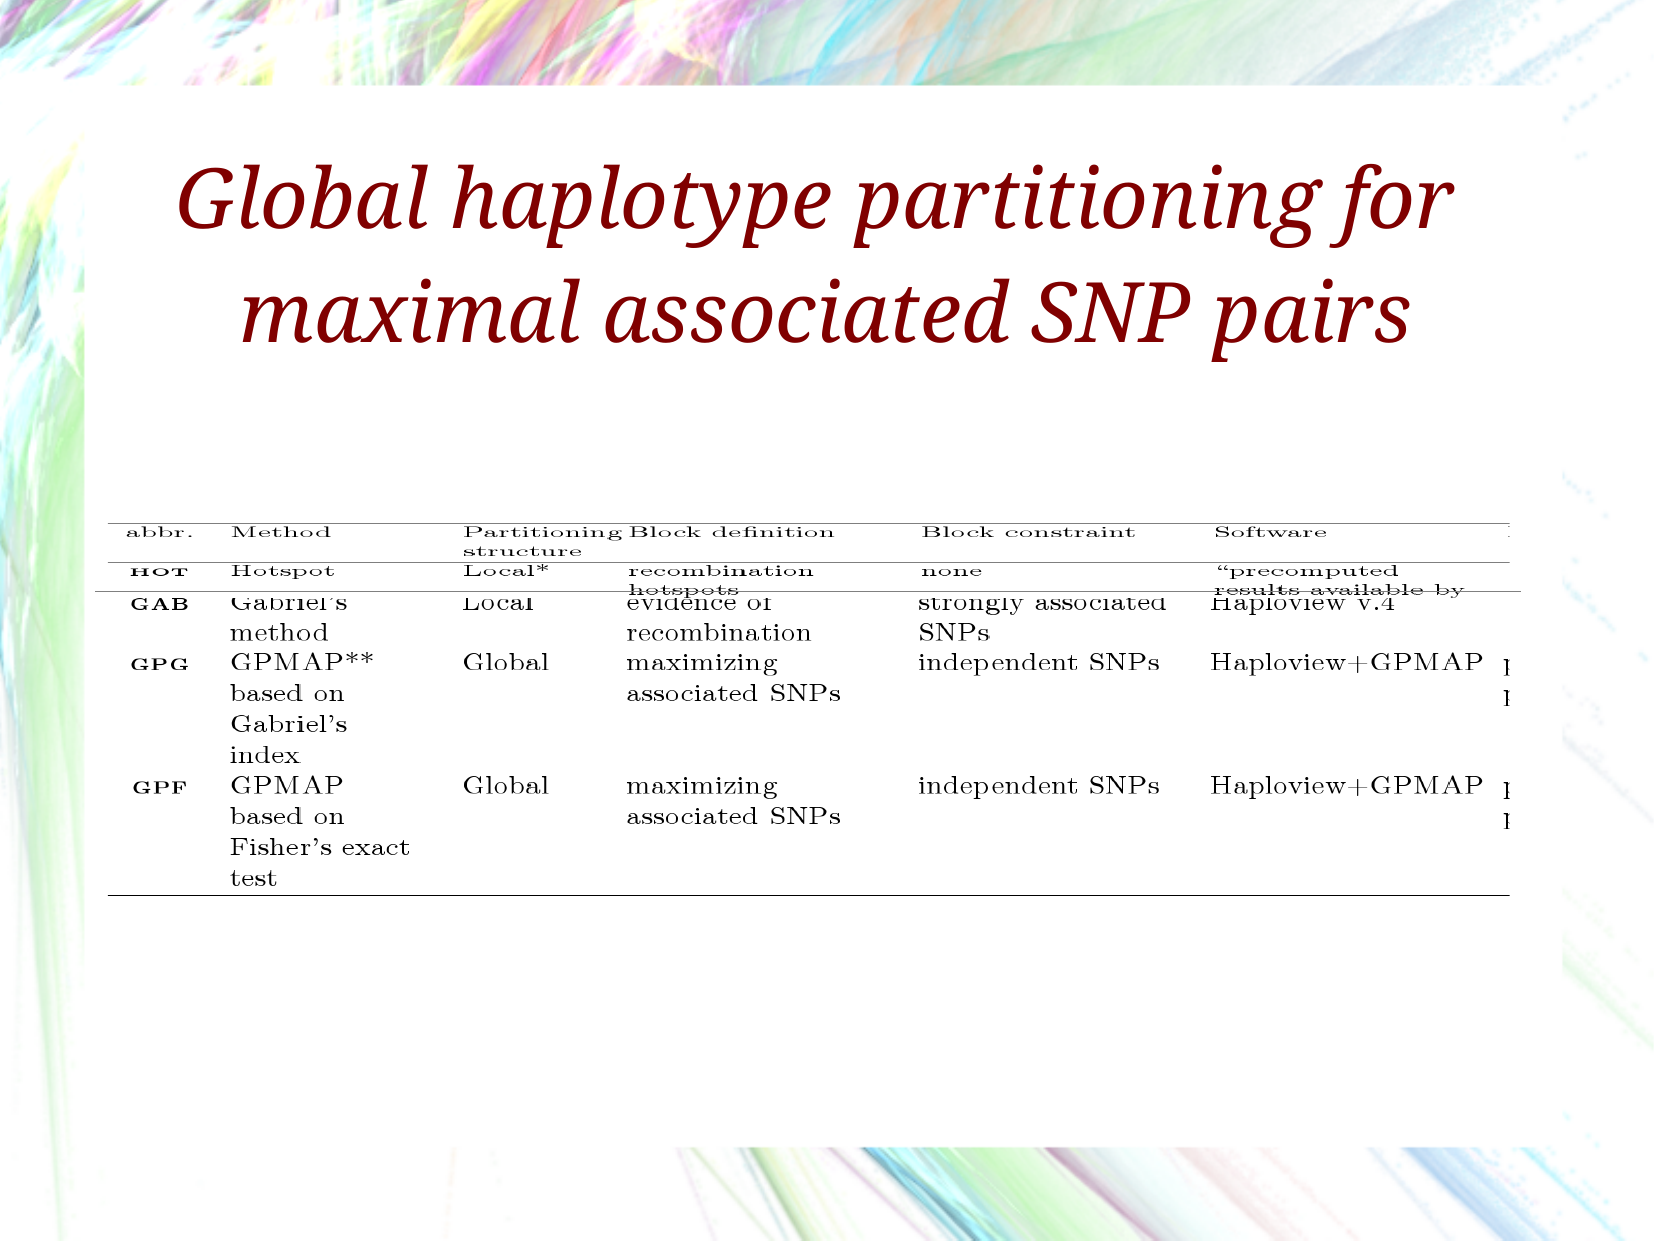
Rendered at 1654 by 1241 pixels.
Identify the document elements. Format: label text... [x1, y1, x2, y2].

picture [0, 0, 1654, 1241]
title Global haplotype partitioning for maximal associated SNP pairs [82, 144, 1571, 363]
